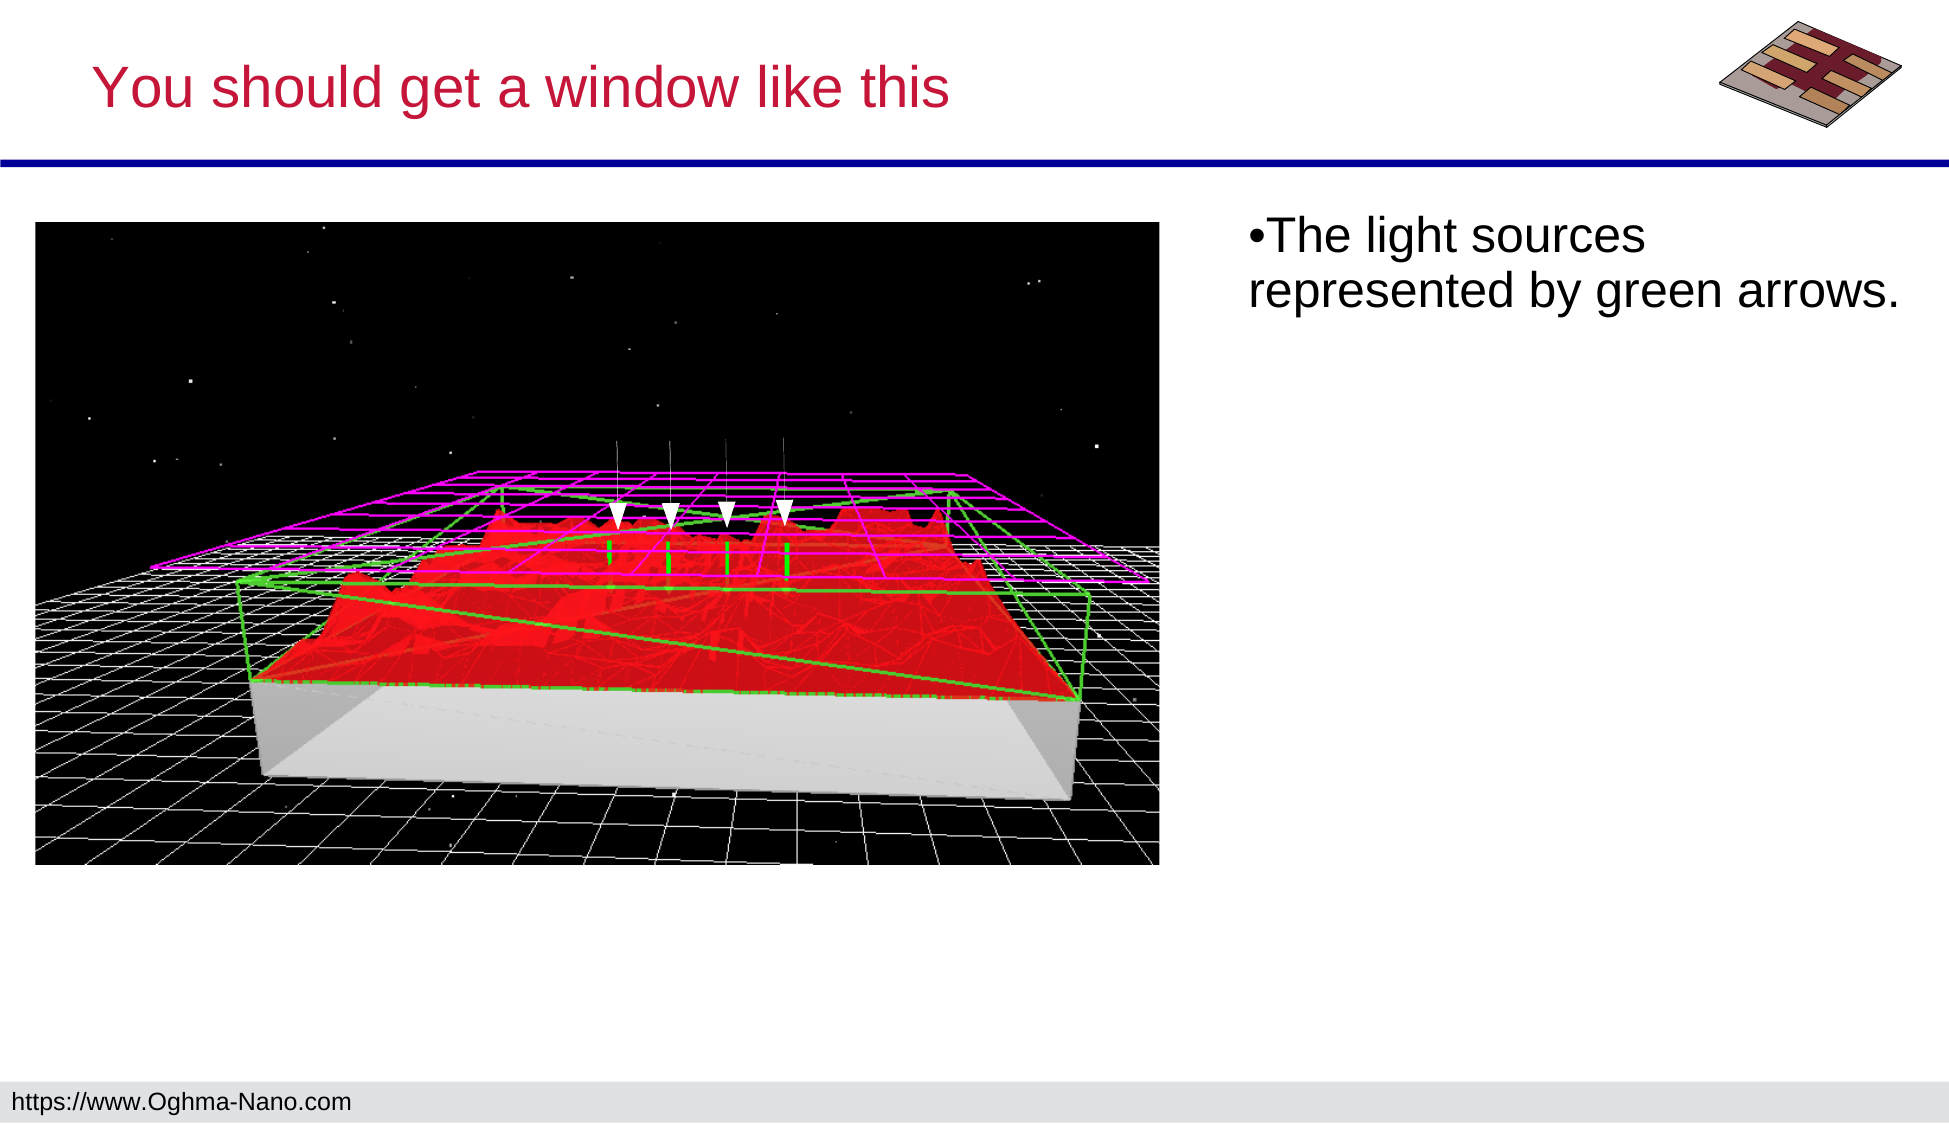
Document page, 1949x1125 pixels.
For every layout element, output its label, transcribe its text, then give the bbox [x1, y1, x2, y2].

picture [35, 222, 1160, 865]
title You should get a window like this [76, 34, 1685, 140]
list The light sources represented by green arrows. [1248, 206, 1920, 1044]
